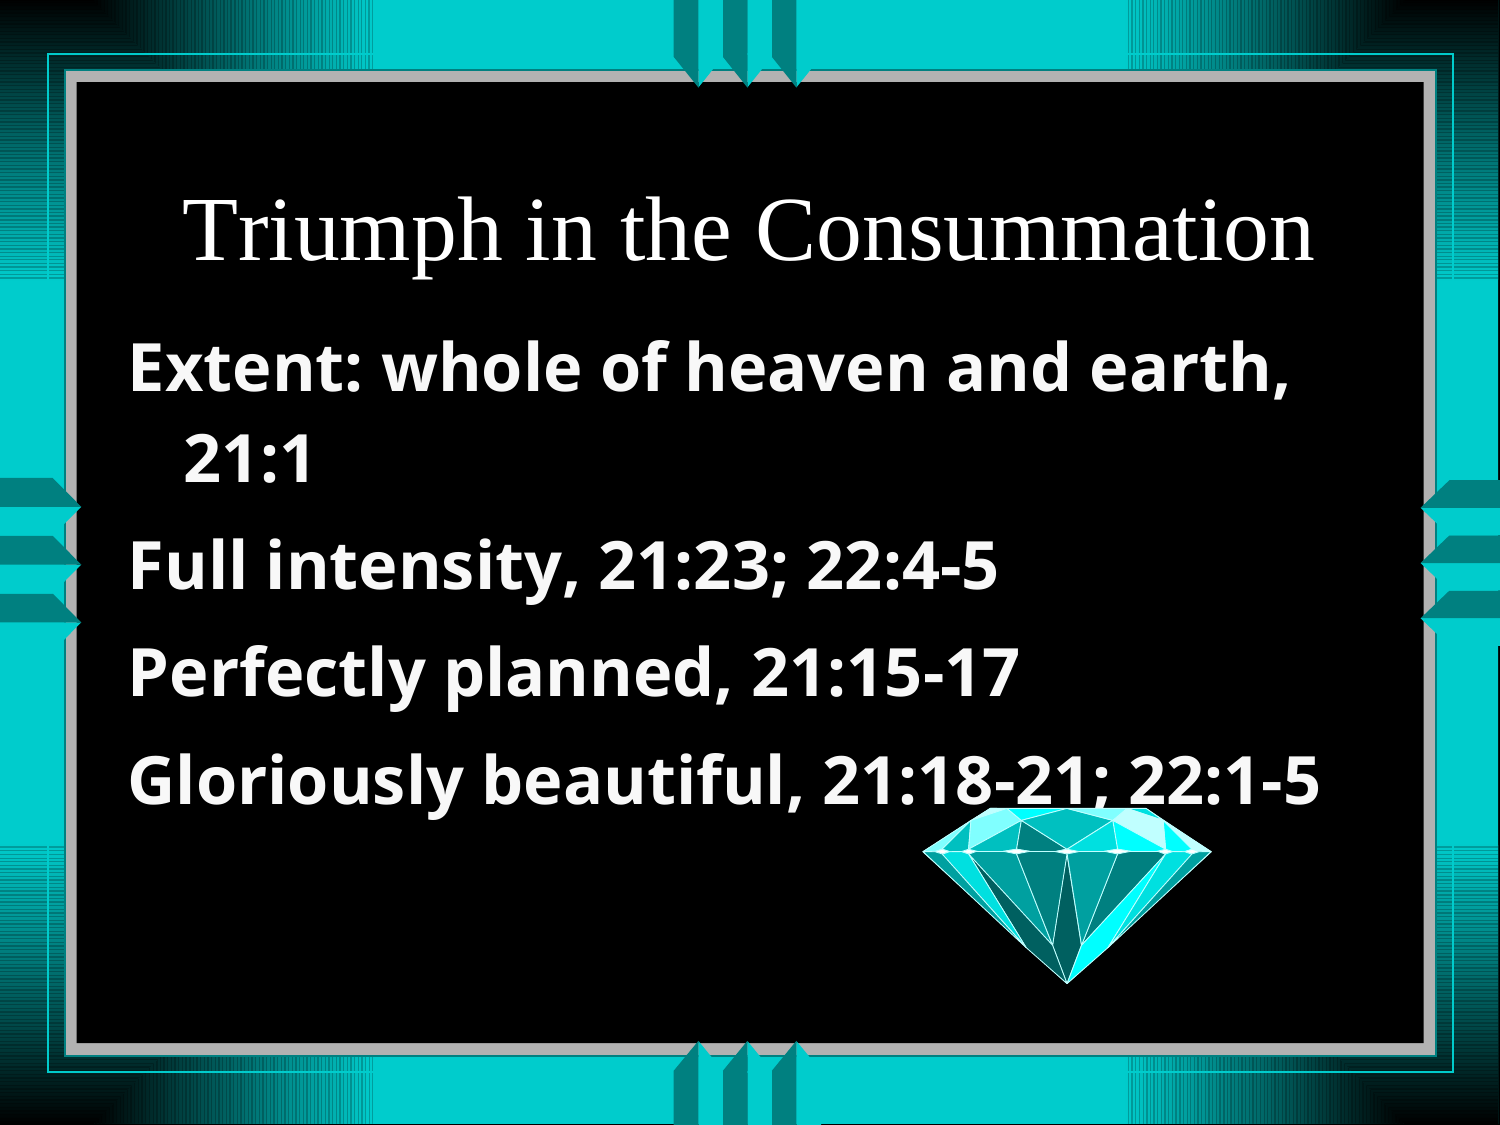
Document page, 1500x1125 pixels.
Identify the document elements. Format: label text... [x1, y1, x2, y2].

chart [922, 807, 1212, 985]
list Extent: whole of heaven and earth, 21:1 Full intensity, 21:23; 22:4-5 Perfectly planned, 21:15-17 Gloriously beautiful, 21:18-21; 22:1-5 [112, 312, 1388, 988]
title Triumph in the Consummation [112, 99, 1388, 288]
